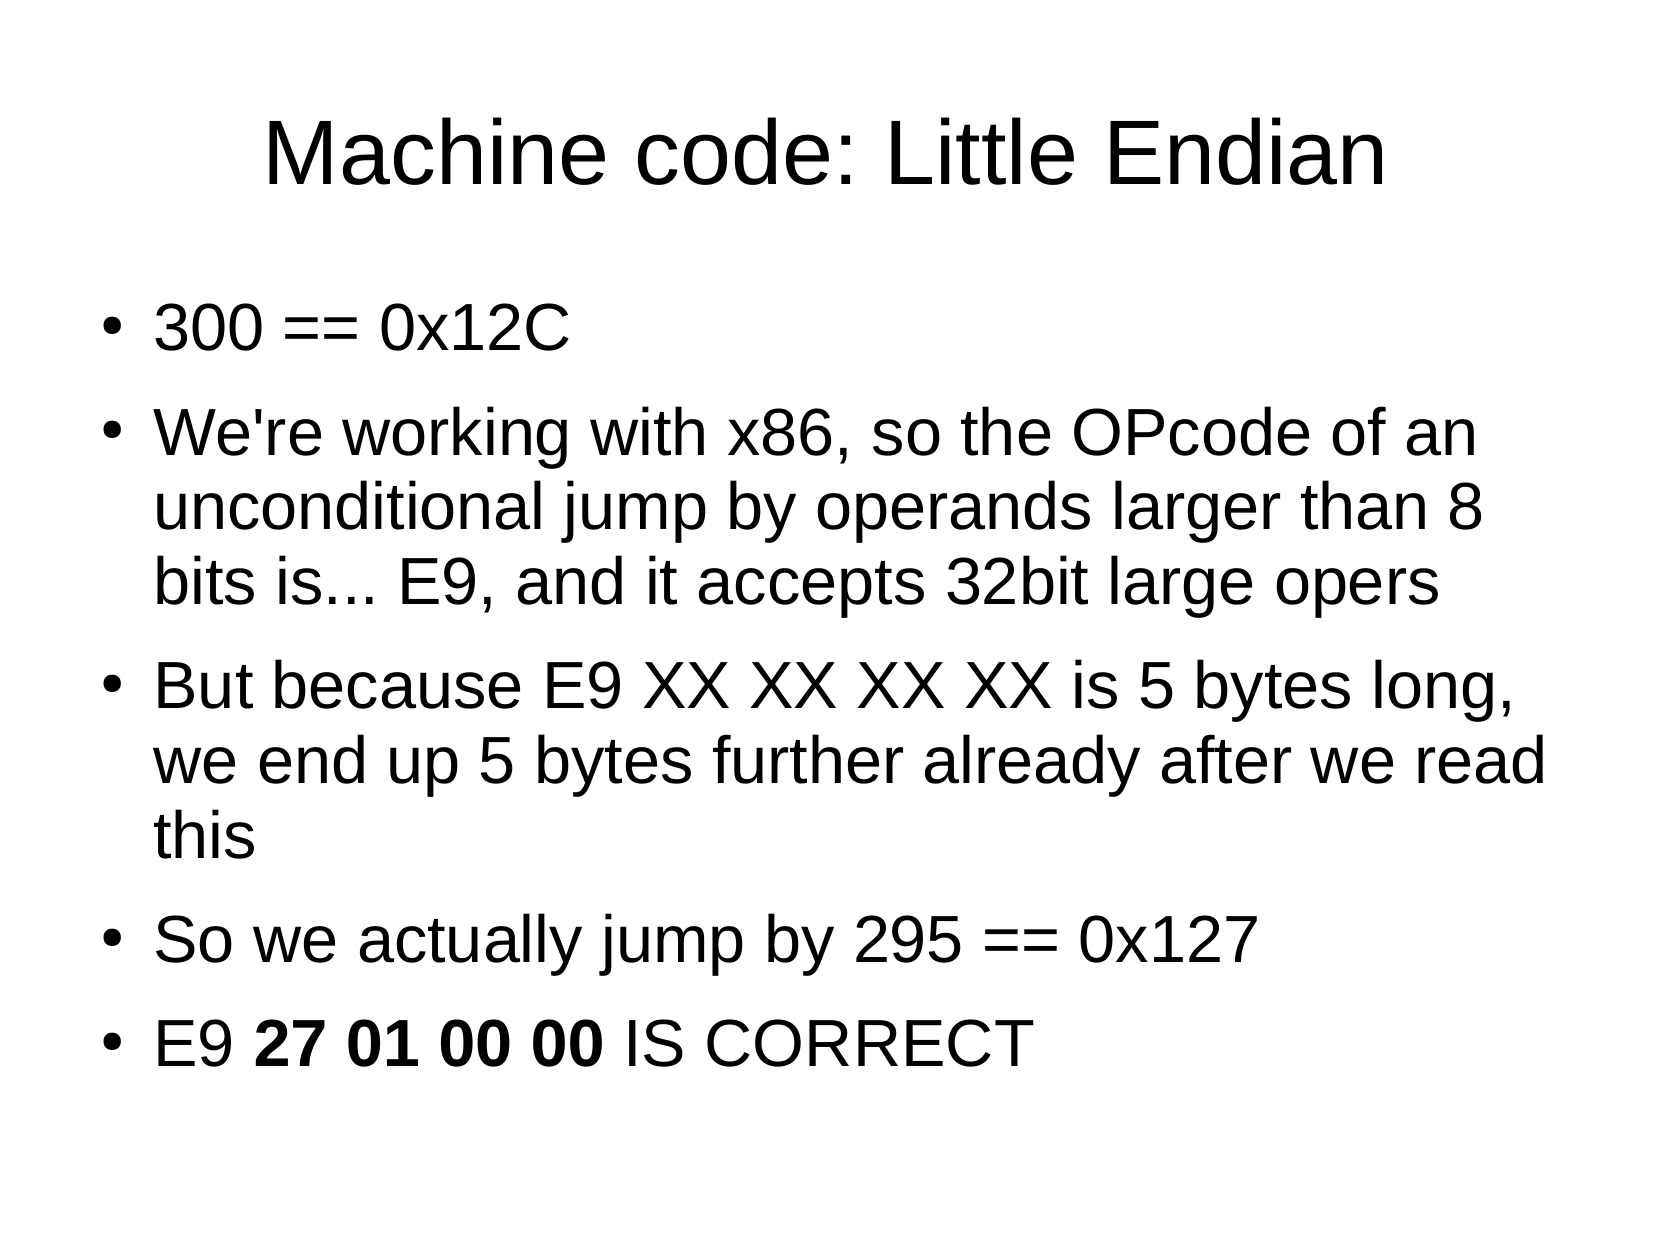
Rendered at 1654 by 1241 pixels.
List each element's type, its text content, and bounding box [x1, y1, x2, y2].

list 300 == 0x12C We're working with x86, so the OPcode of an unconditional jump by operands larger than 8 bits is... E9, and it accepts 32bit large opers But because E9 XX XX XX XX is 5 bytes long, we end up 5 bytes further already after we read this So we actually jump by 295 == 0x127 E9 27 01 00 00 IS CORRECT [82, 290, 1571, 1217]
title Machine code: Little Endian [82, 49, 1571, 257]
